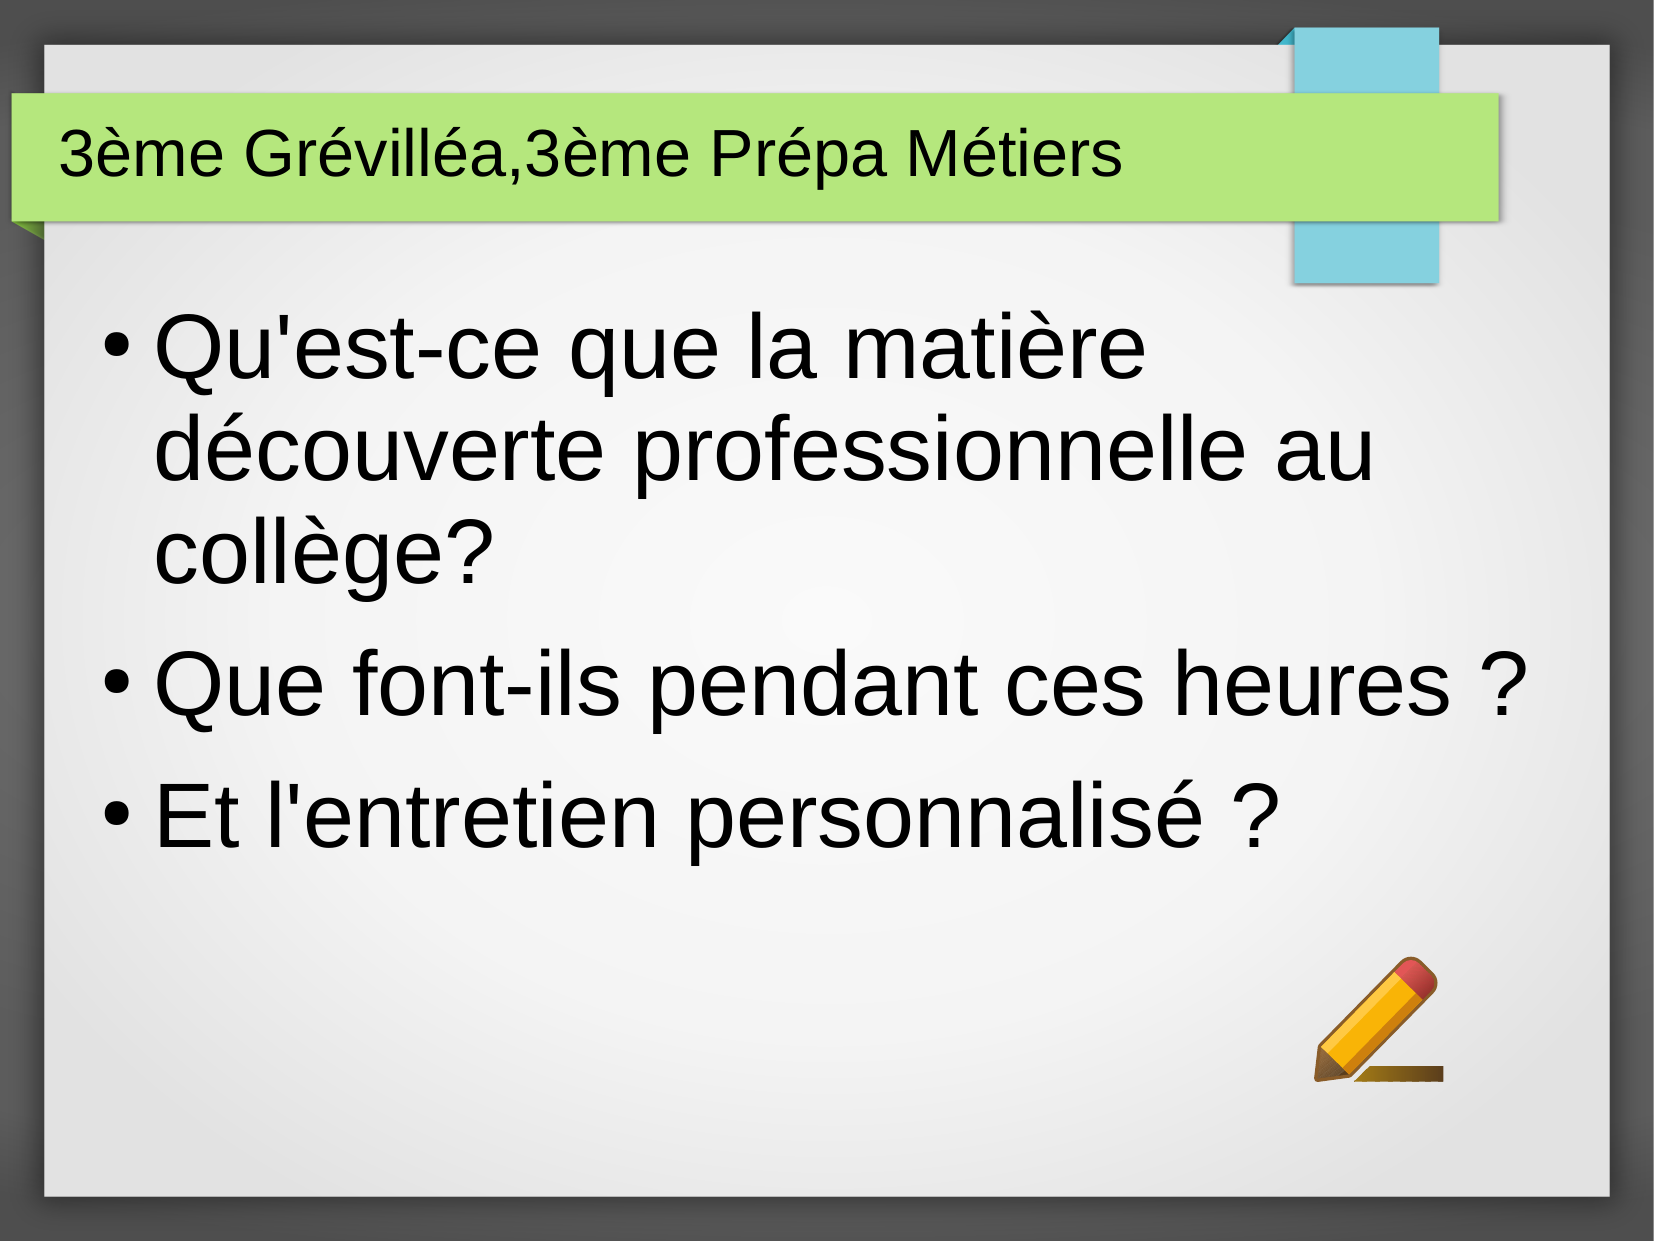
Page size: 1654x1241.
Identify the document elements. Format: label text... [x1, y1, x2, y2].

title 3ème Grévilléa,3ème Prépa Métiers [59, 94, 1241, 213]
picture [0, 0, 1654, 1241]
list Qu'est-ce que la matière découverte professionnelle au collège? Que font-ils pendant ces heures ? Et l'entretien personnalisé ? [82, 295, 1571, 1015]
